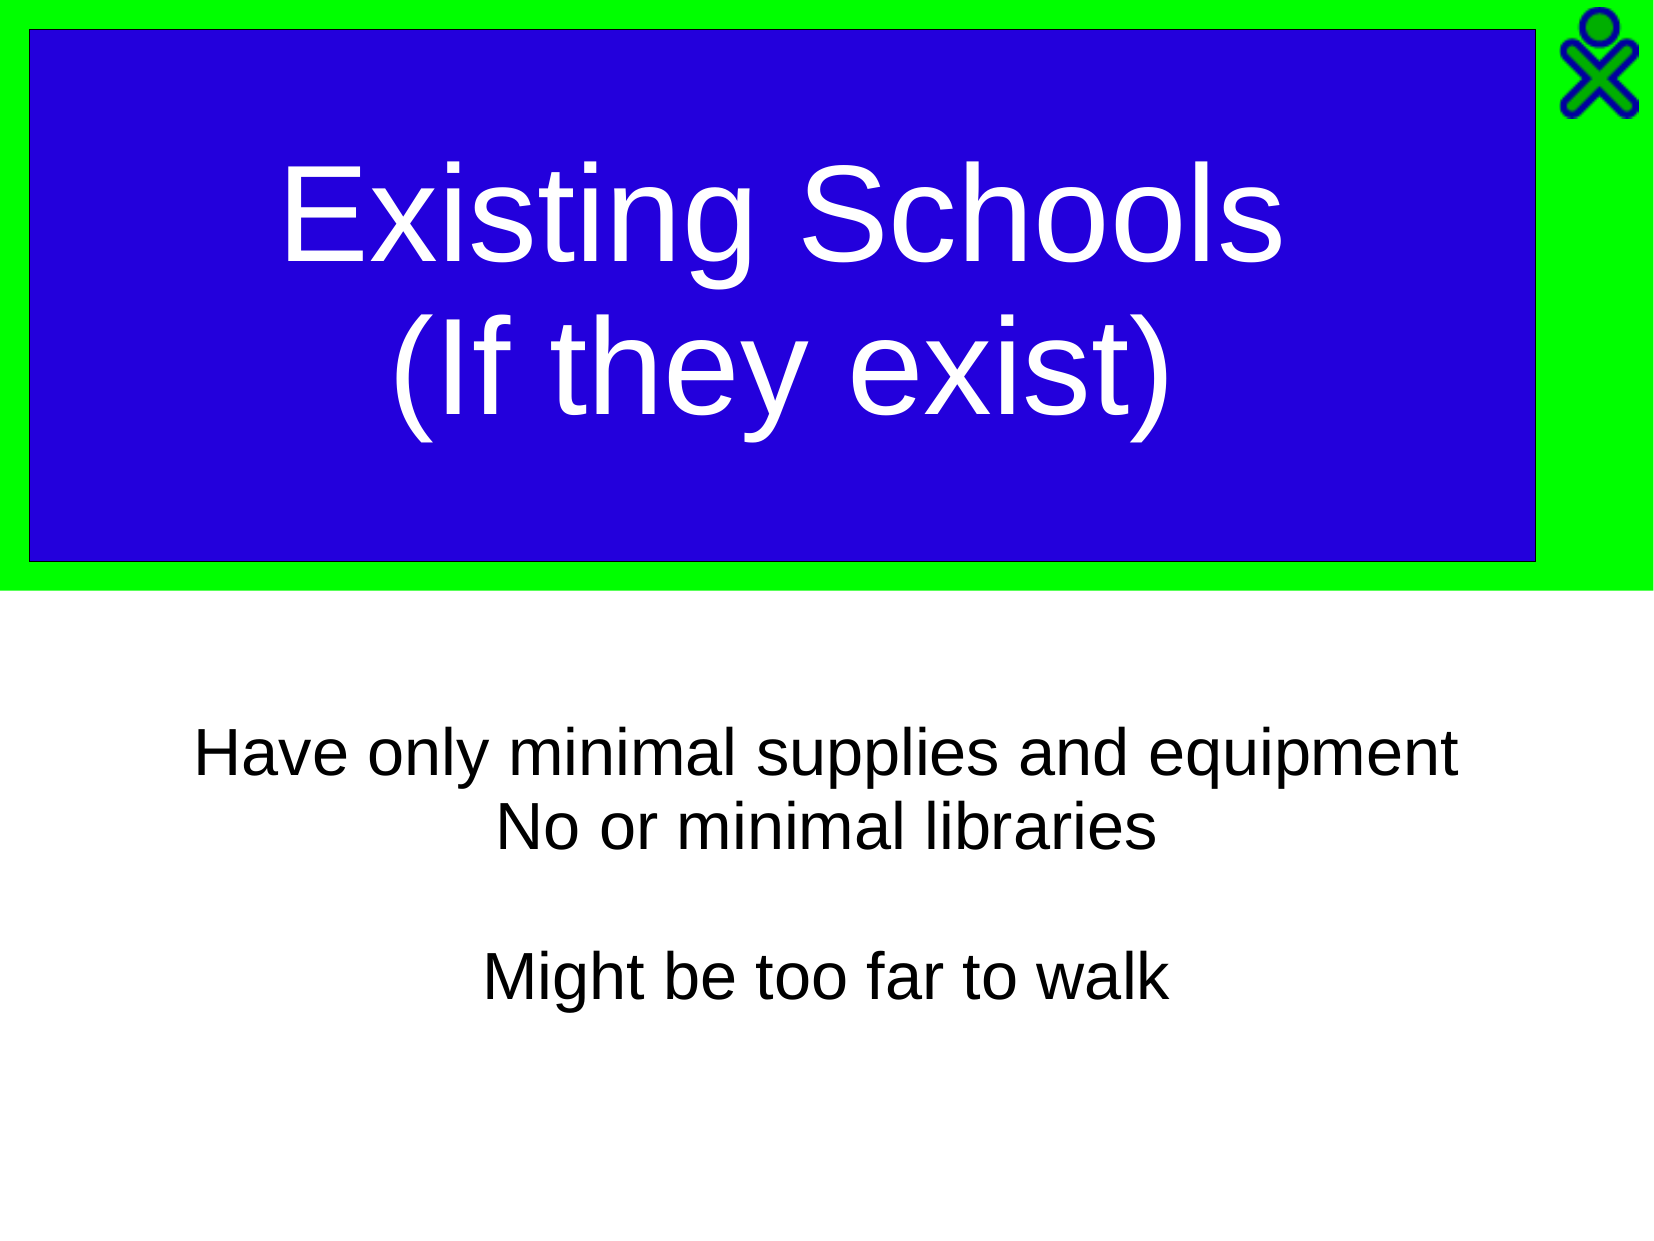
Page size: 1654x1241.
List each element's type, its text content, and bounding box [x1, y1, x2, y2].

picture [1559, 7, 1639, 119]
subtitle Have only minimal supplies and equipment No or minimal libraries Might be too far to walk [82, 627, 1571, 1102]
title Existing Schools (If they exist) [59, 56, 1506, 525]
